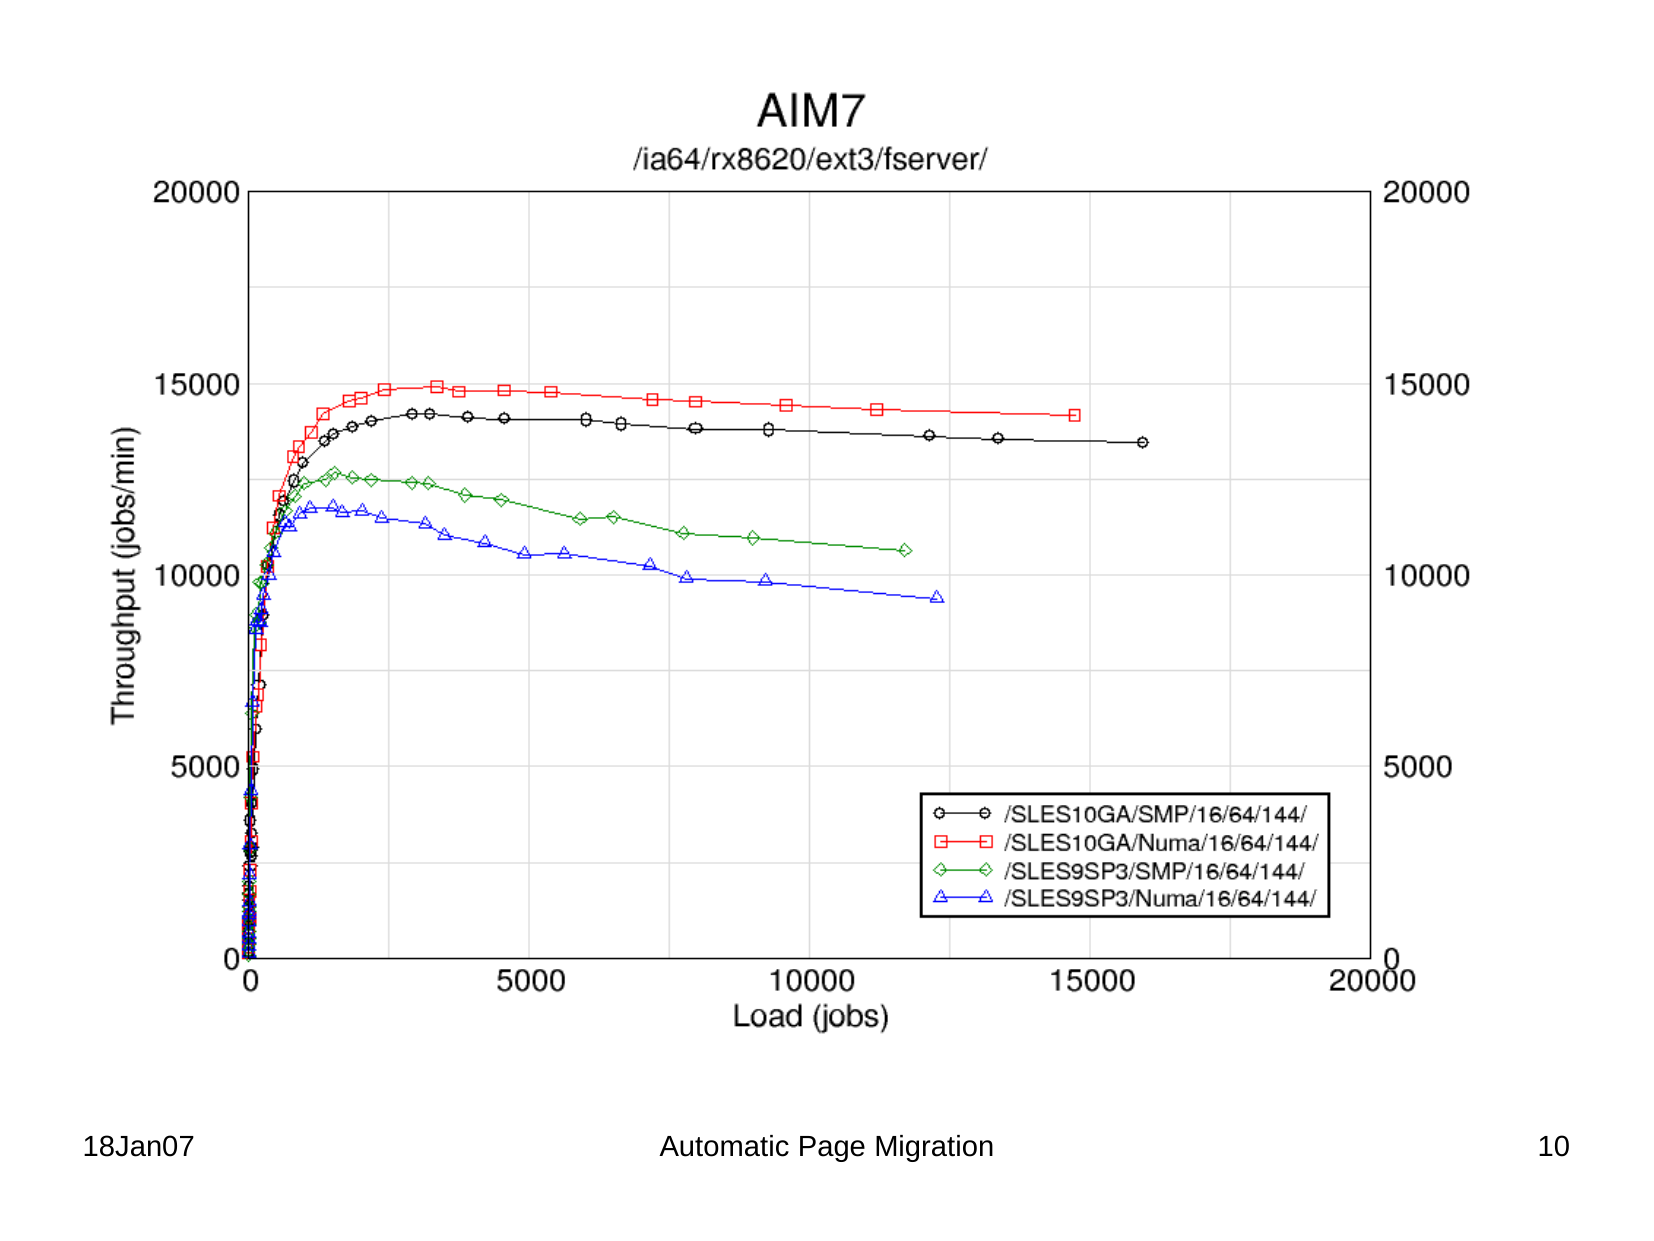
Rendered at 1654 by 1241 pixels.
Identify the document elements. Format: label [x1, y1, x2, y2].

picture [80, 27, 1576, 1122]
